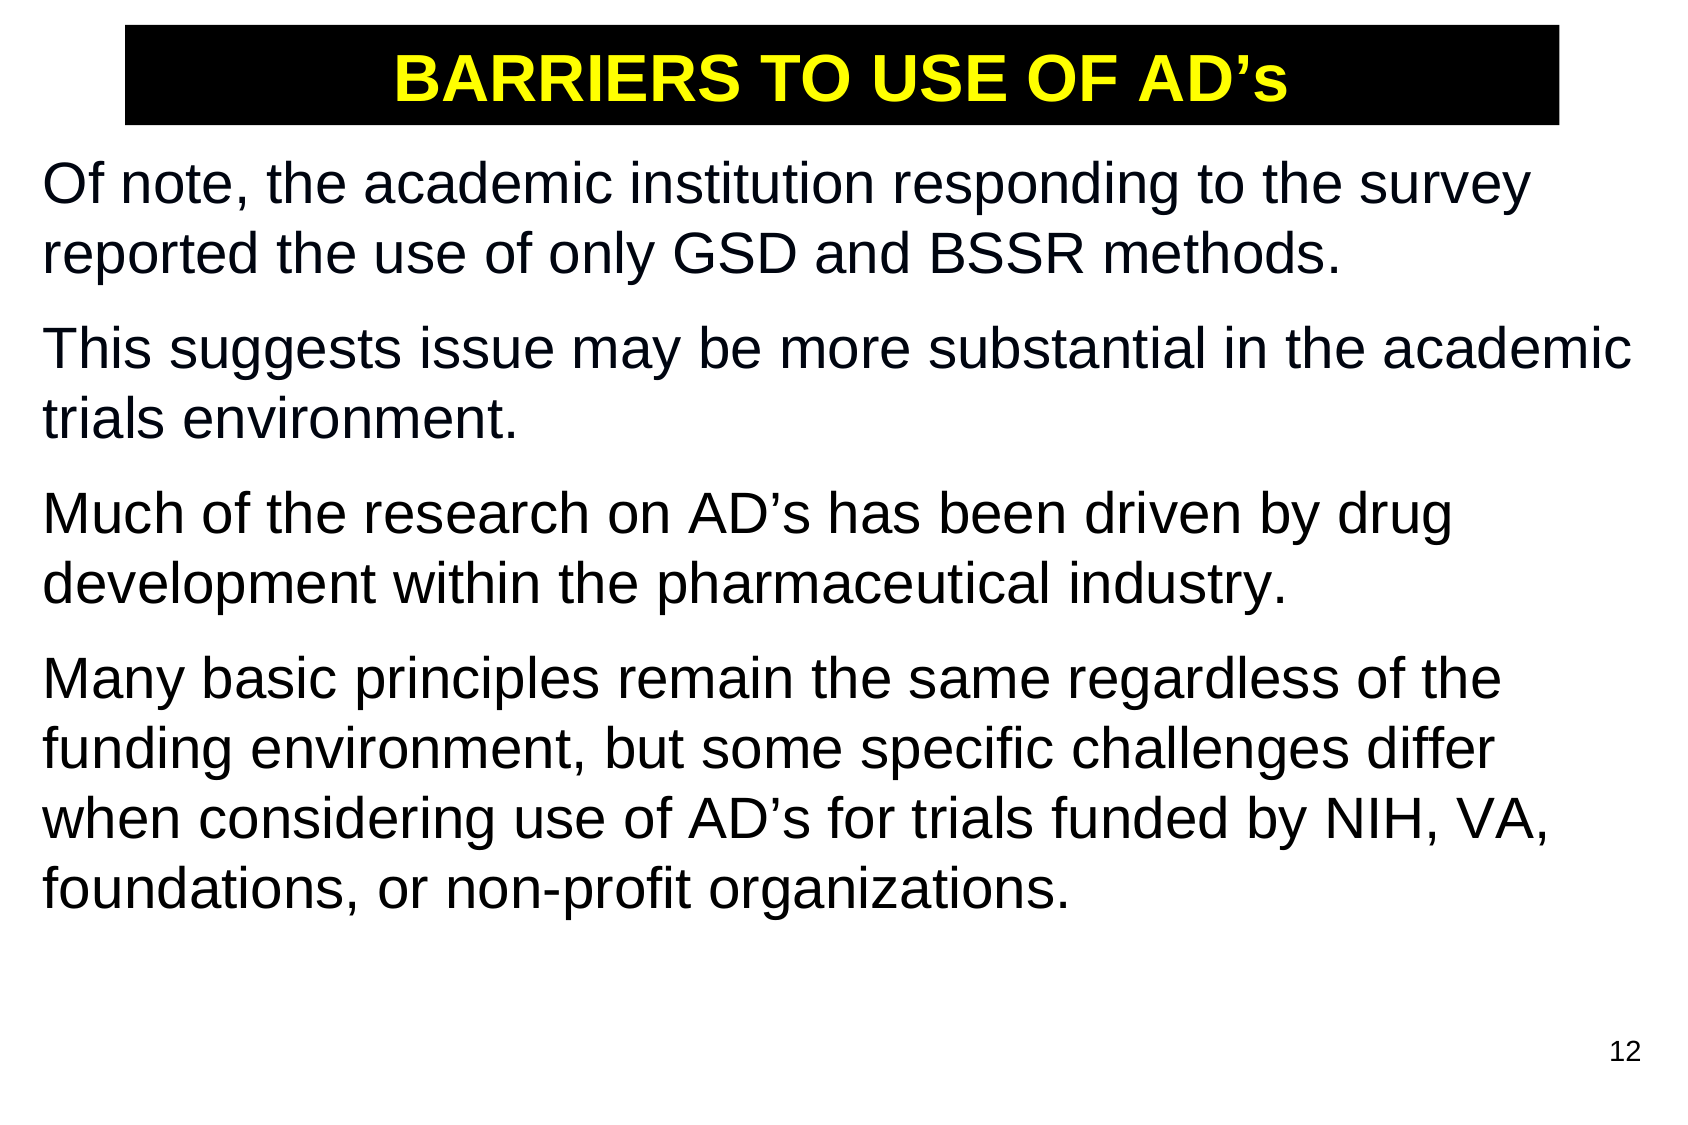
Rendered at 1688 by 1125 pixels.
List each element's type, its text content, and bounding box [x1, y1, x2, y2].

title BARRIERS TO USE OF AD’s [125, 24, 1560, 126]
text_box <number> [1343, 1025, 1657, 1101]
text_box Of note, the academic institution responding to the survey reported the use of only GSD and BSSR methods. This suggests issue may be more substantial in the academic trials environment. Much of the research on AD’s has been driven by drug development within the pharmaceutical industry. Many basic principles remain the same regardless of the funding environment, but some specific challenges differ when considering use of AD’s for trials funded by NIH, VA, foundations, or non-profit organizations. [28, 137, 1657, 928]
